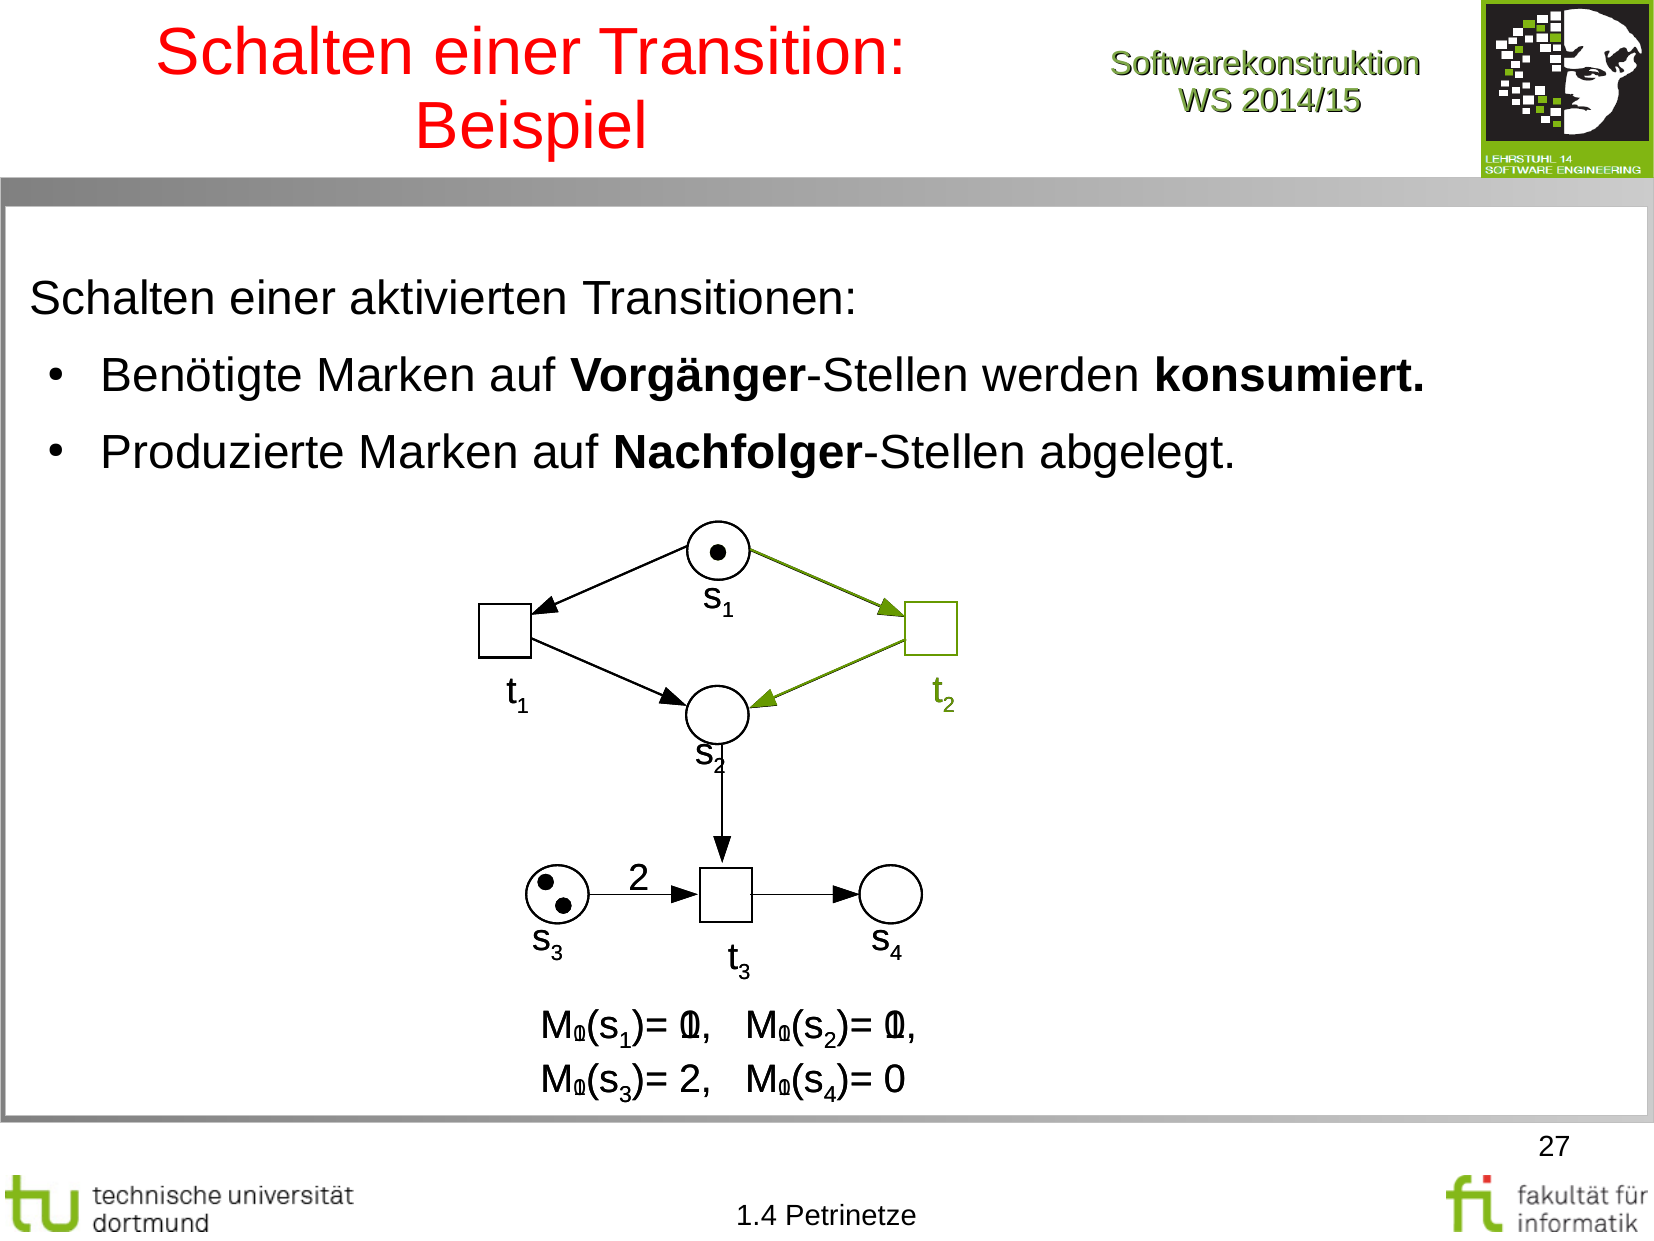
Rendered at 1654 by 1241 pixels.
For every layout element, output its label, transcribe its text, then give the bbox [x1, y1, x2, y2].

text_box M1(s1)= 0, M1(s2)= 1, M1(s3)= 2, M1(s4)= 0 [525, 1070, 965, 1115]
picture [1481, 0, 1654, 178]
picture [1446, 1175, 1648, 1232]
list Schalten einer aktivierten Transitionen: Benötigte Marken auf Vorgänger-Stellen werden konsumiert. Produzierte Marken auf Nachfolger-Stellen abgelegt. [29, 265, 1654, 1070]
title Schalten einer Transition: Beispiel [0, 7, 1064, 170]
picture [5, 1175, 354, 1232]
text_box [710, 545, 726, 560]
